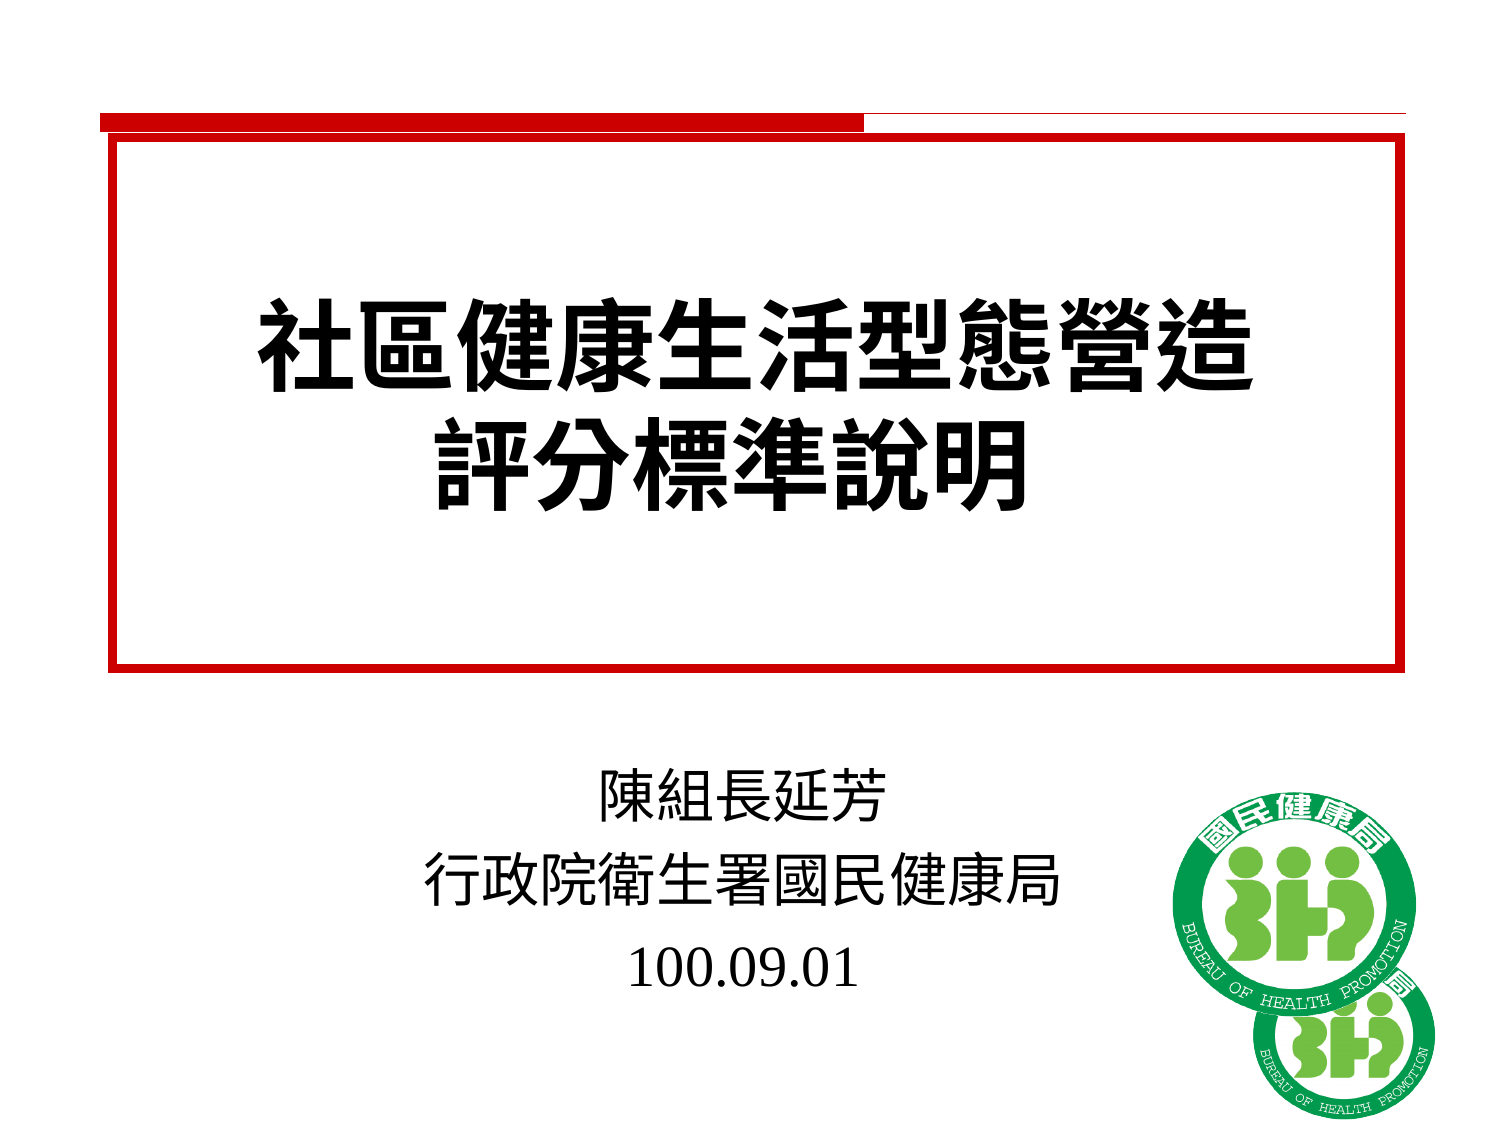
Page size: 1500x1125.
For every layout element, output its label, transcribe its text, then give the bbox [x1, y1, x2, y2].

subtitle 陳組長延芳 行政院衛生署國民健康局 100.09.01 [218, 751, 1269, 1040]
text_box 社區健康生活型態營造 評分標準說明 [112, 137, 1400, 669]
picture [1269, 786, 1424, 1024]
